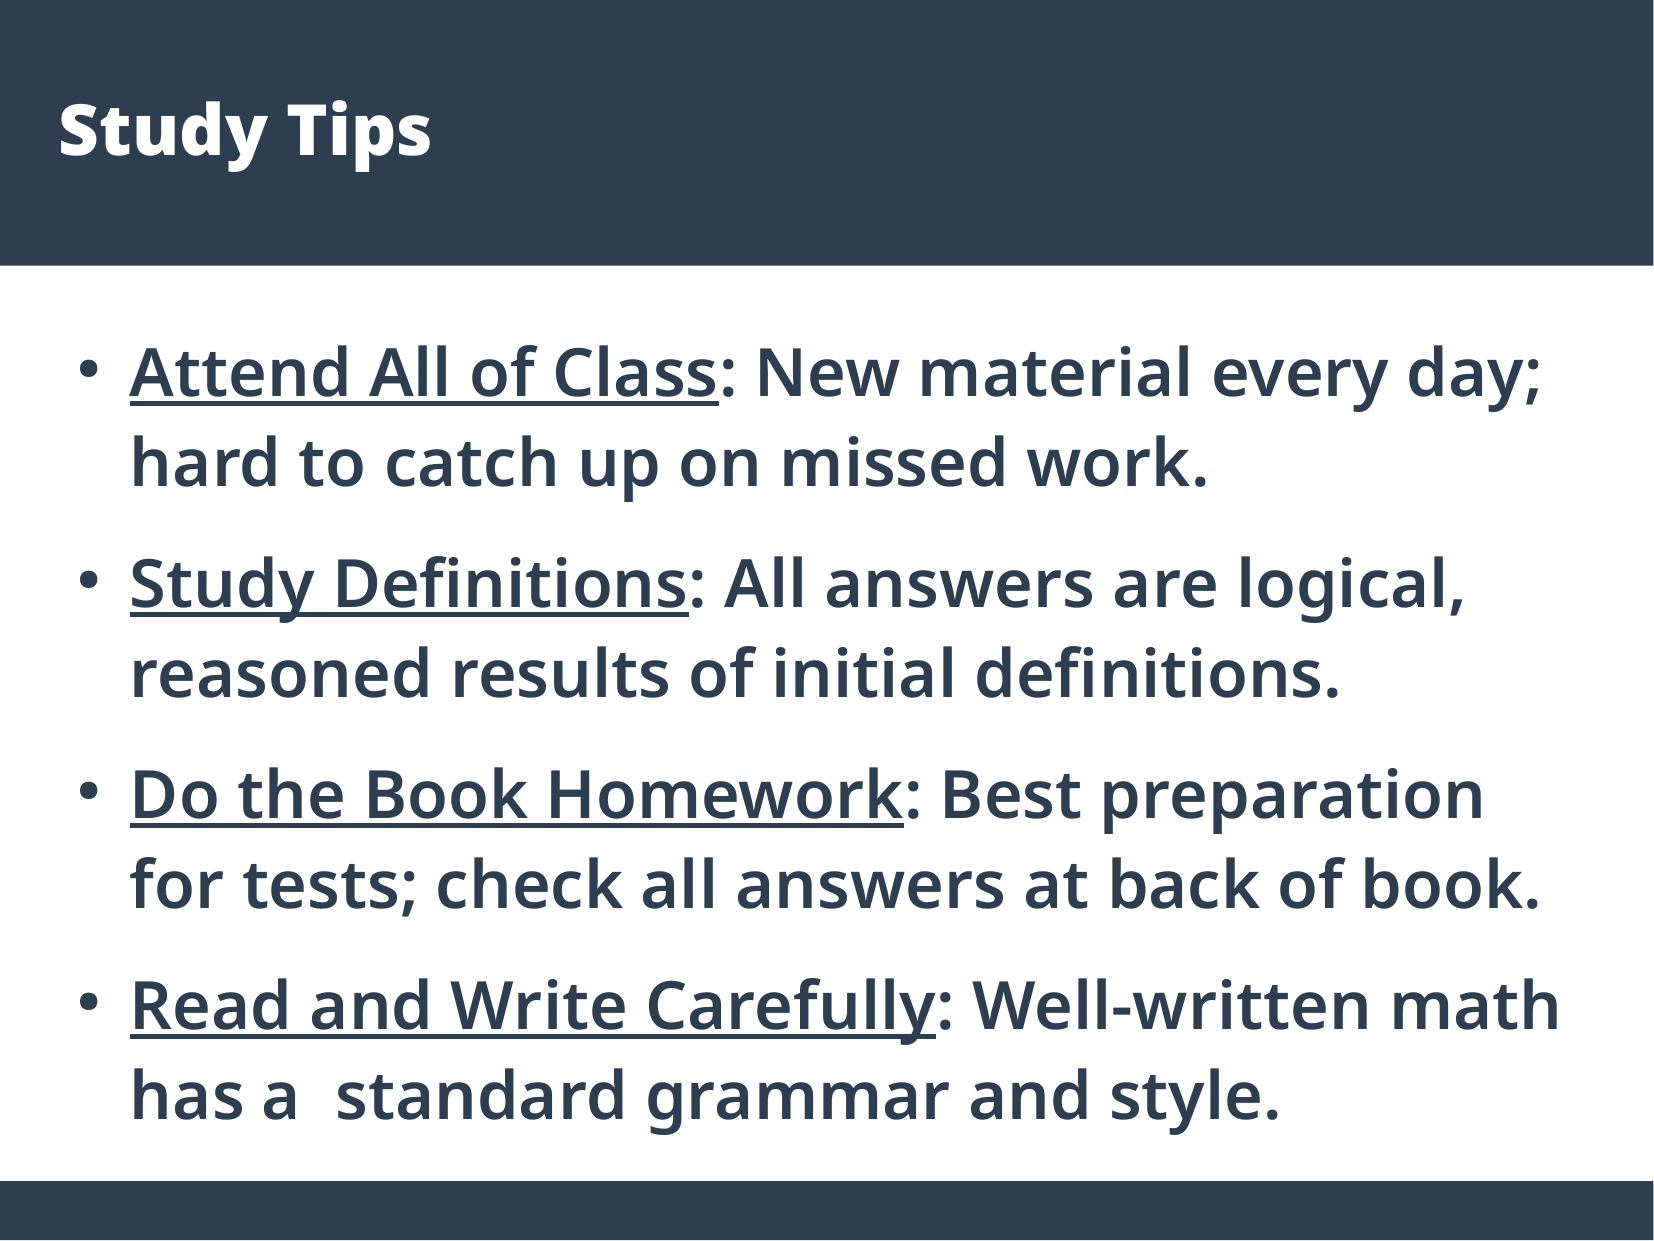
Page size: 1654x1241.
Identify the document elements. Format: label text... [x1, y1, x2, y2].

list Attend All of Class: New material every day; hard to catch up on missed work. Study Definitions: All answers are logical, reasoned results of initial definitions. Do the Book Homework: Best preparation for tests; check all answers at back of book. Read and Write Carefully: Well-written math has a standard grammar and style. [59, 324, 1595, 1152]
title Study Tips [59, 49, 1595, 207]
